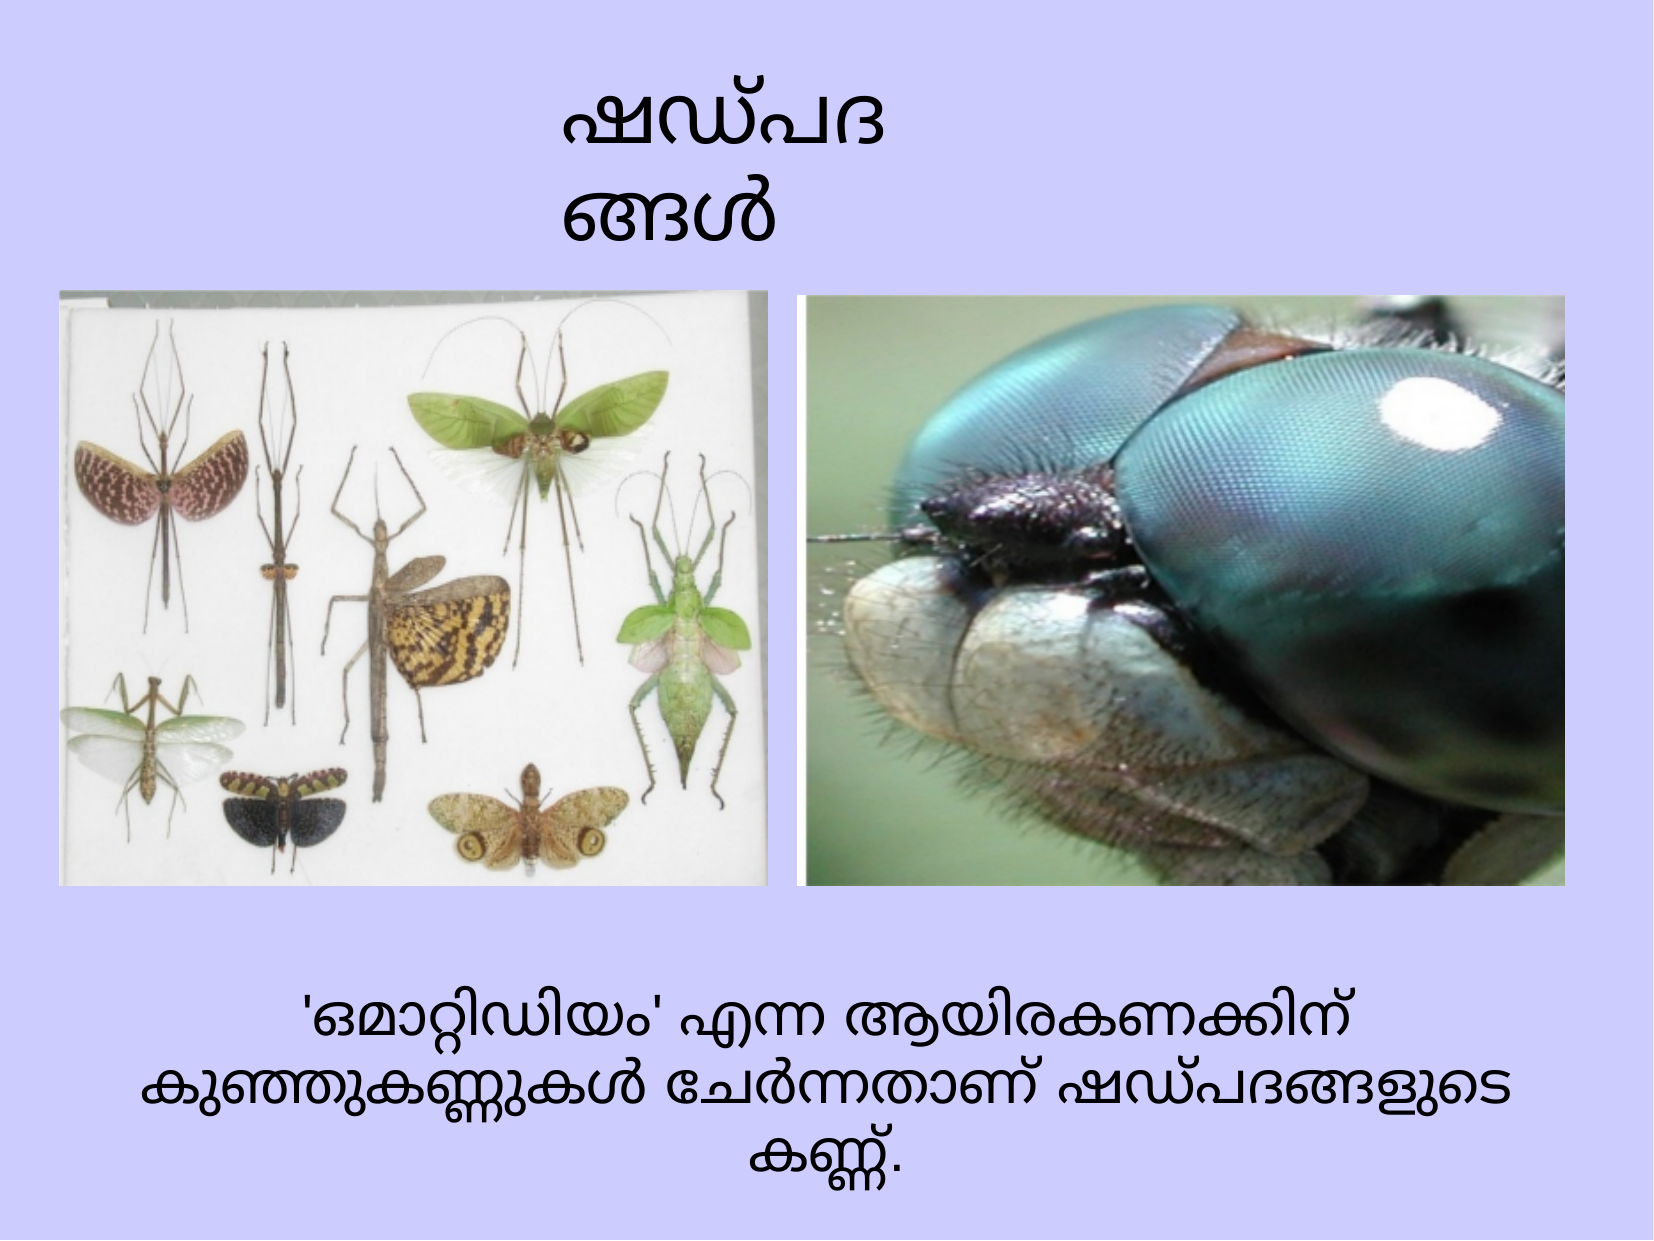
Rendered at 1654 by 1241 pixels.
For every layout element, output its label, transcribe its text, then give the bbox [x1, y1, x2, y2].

picture [59, 290, 768, 886]
text_box 'ഒമാറ്റിഡിയം' എന്ന ആയിരകണക്കിന് കുഞ്ഞുകണ്ണുകള്‍ ചേര്‍ന്നതാണ് ഷഡ്പദങ്ങളുടെ കണ്ണ്. [118, 974, 1536, 1125]
text_box ഷഡ്പദങ്ങള്‍ [546, 59, 1004, 171]
picture [797, 295, 1565, 886]
